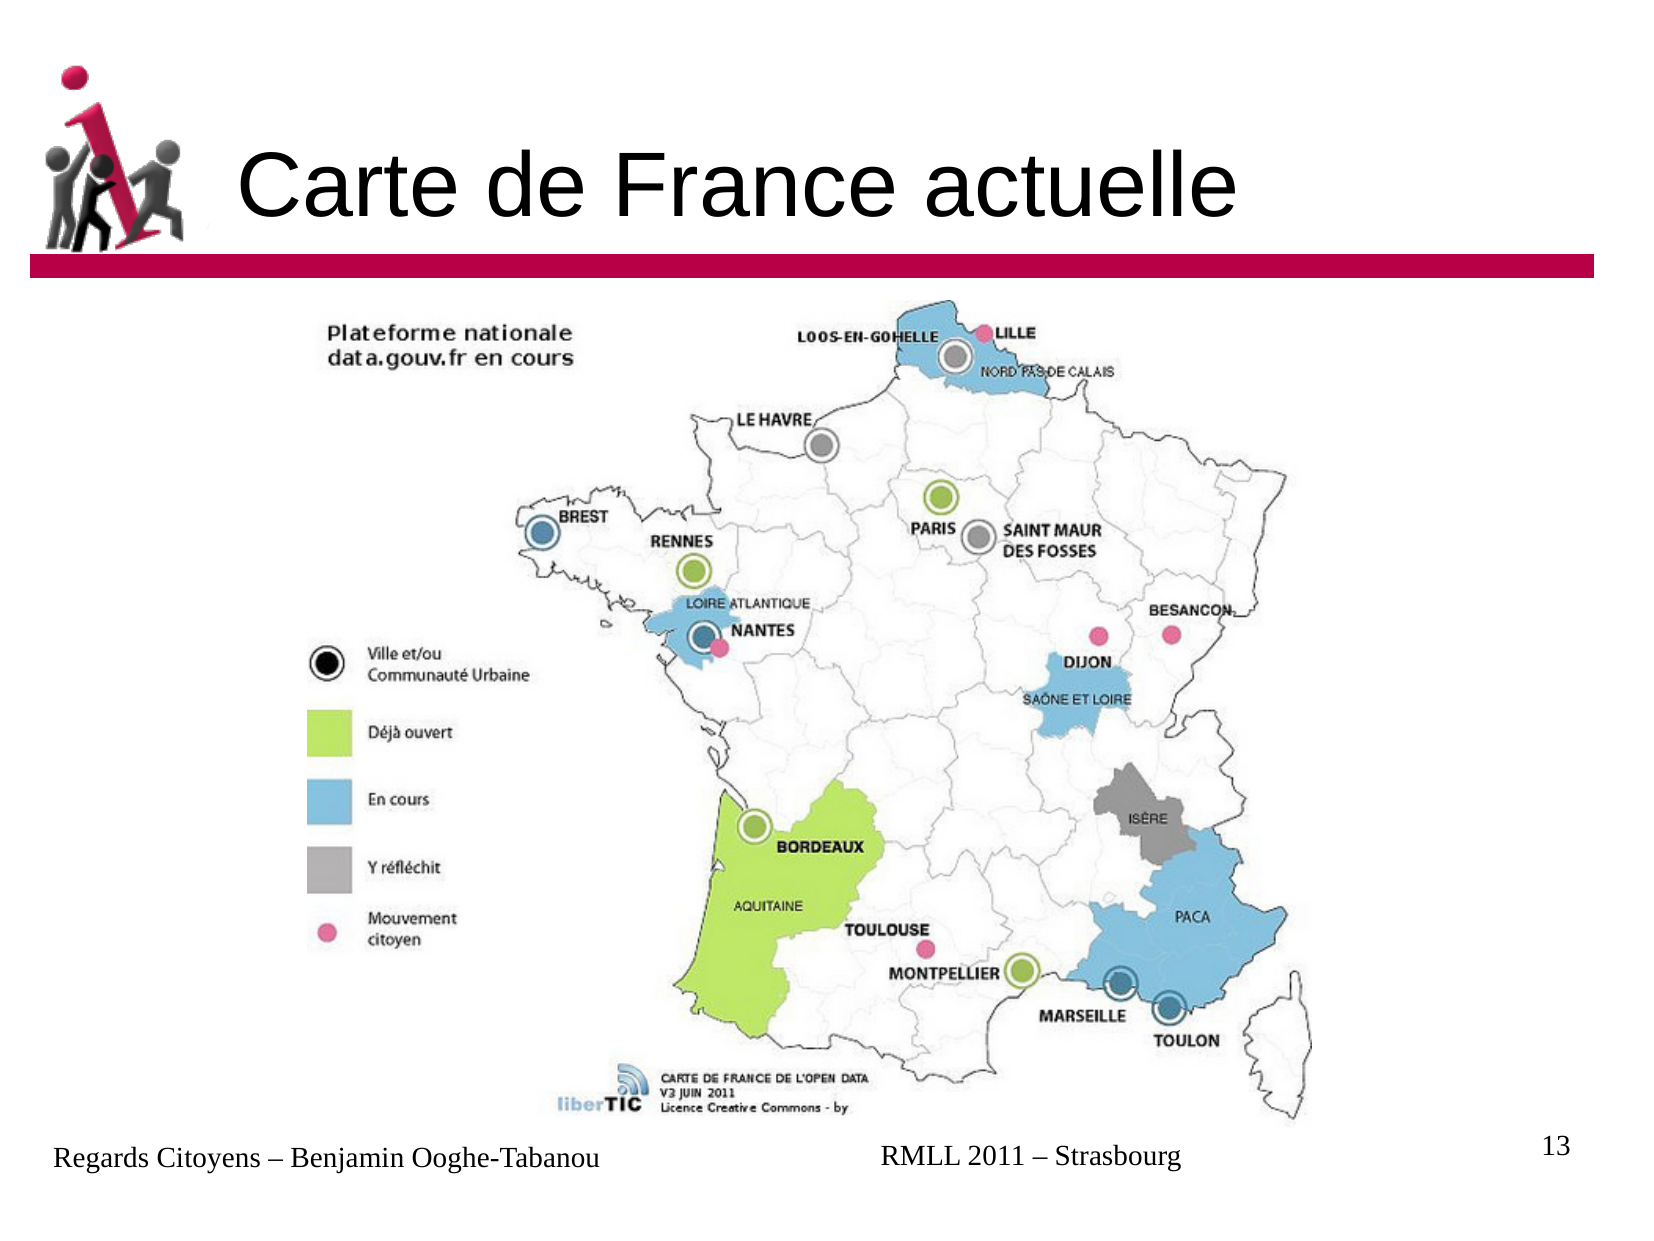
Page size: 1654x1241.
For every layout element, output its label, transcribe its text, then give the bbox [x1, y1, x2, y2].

picture [307, 300, 1312, 1128]
picture [29, 60, 210, 254]
title Carte de France actuelle [236, 88, 1654, 281]
